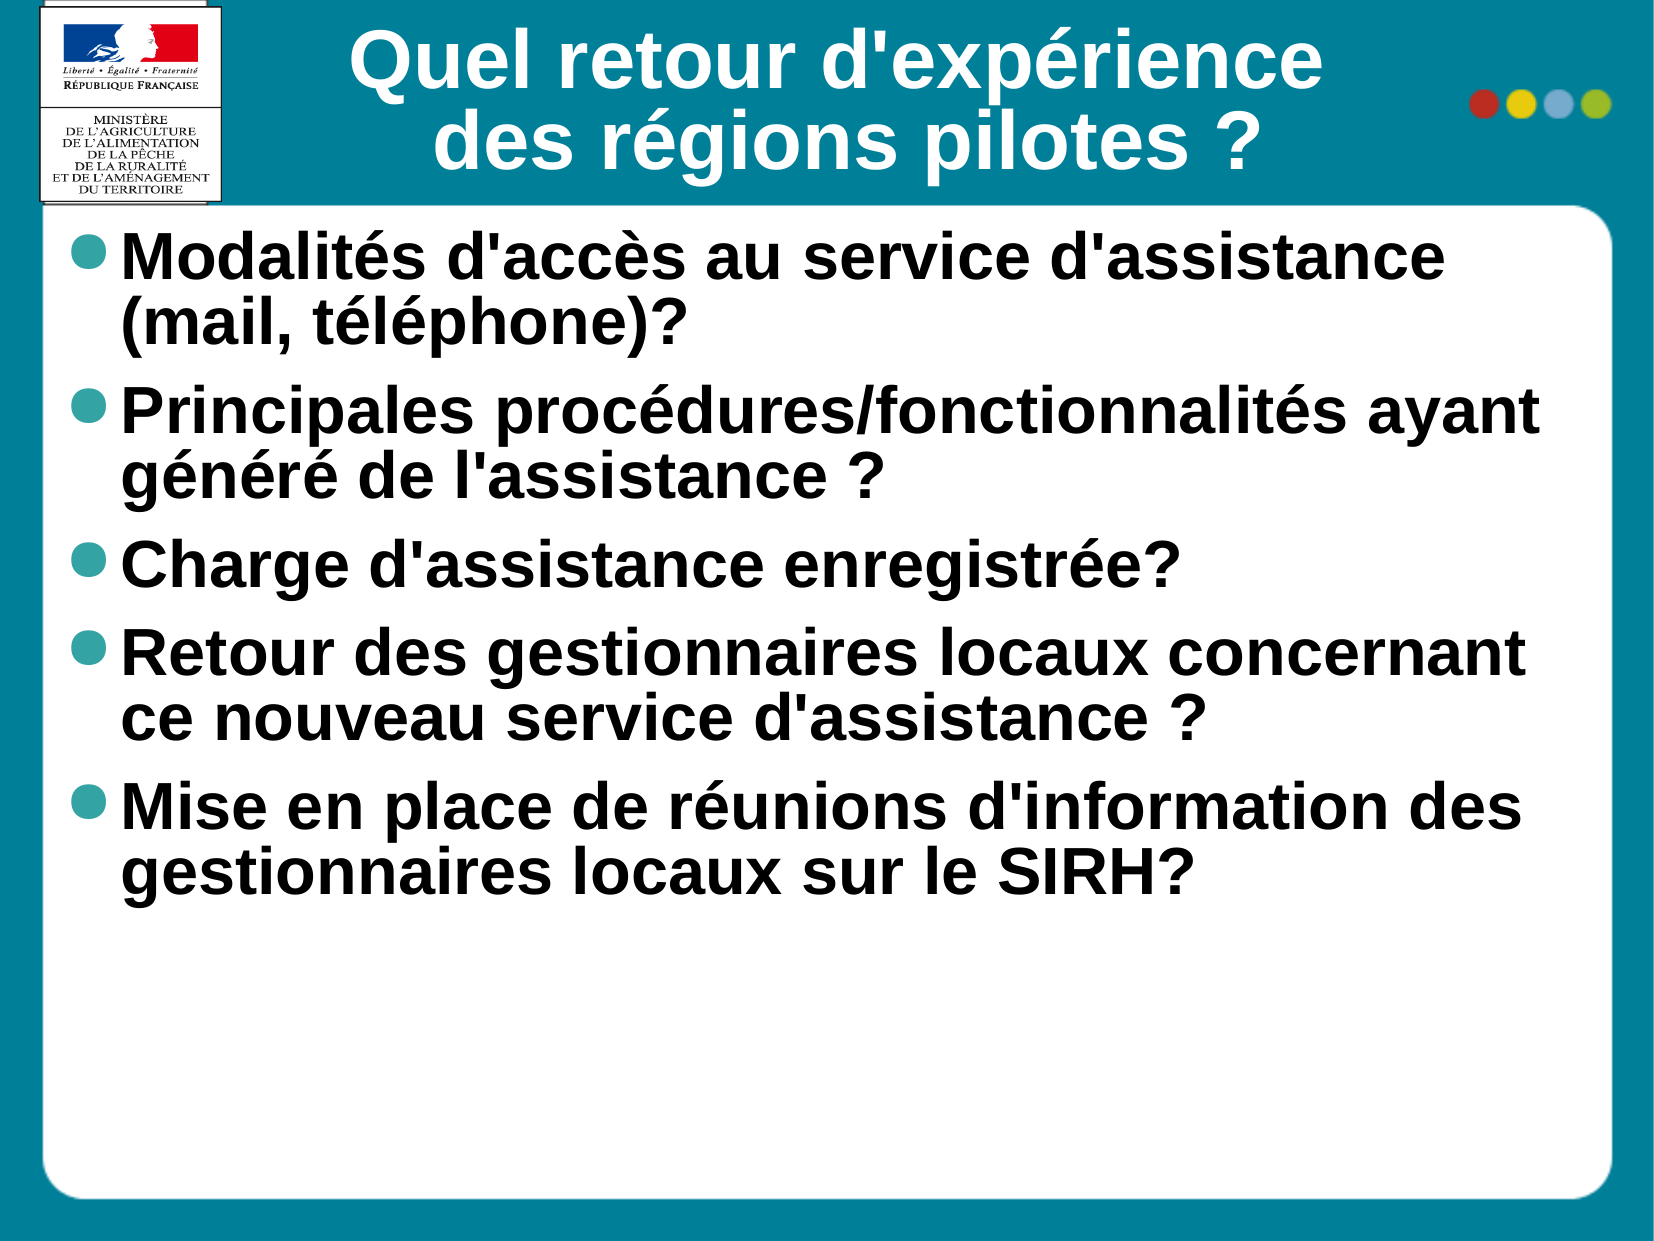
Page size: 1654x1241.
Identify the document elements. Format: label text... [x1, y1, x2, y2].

title Quel retour d'expérience des régions pilotes ? [162, 0, 1536, 227]
list Modalités d'accès au service d'assistance (mail, téléphone)? Principales procédures/fonctionnalités ayant généré de l'assistance ? Charge d'assistance enregistrée? Retour des gestionnaires locaux concernant ce nouveau service d'assistance ? Mise en place de réunions d'information des gestionnaires locaux sur le SIRH? [64, 227, 1565, 1110]
picture [0, 0, 1654, 1241]
